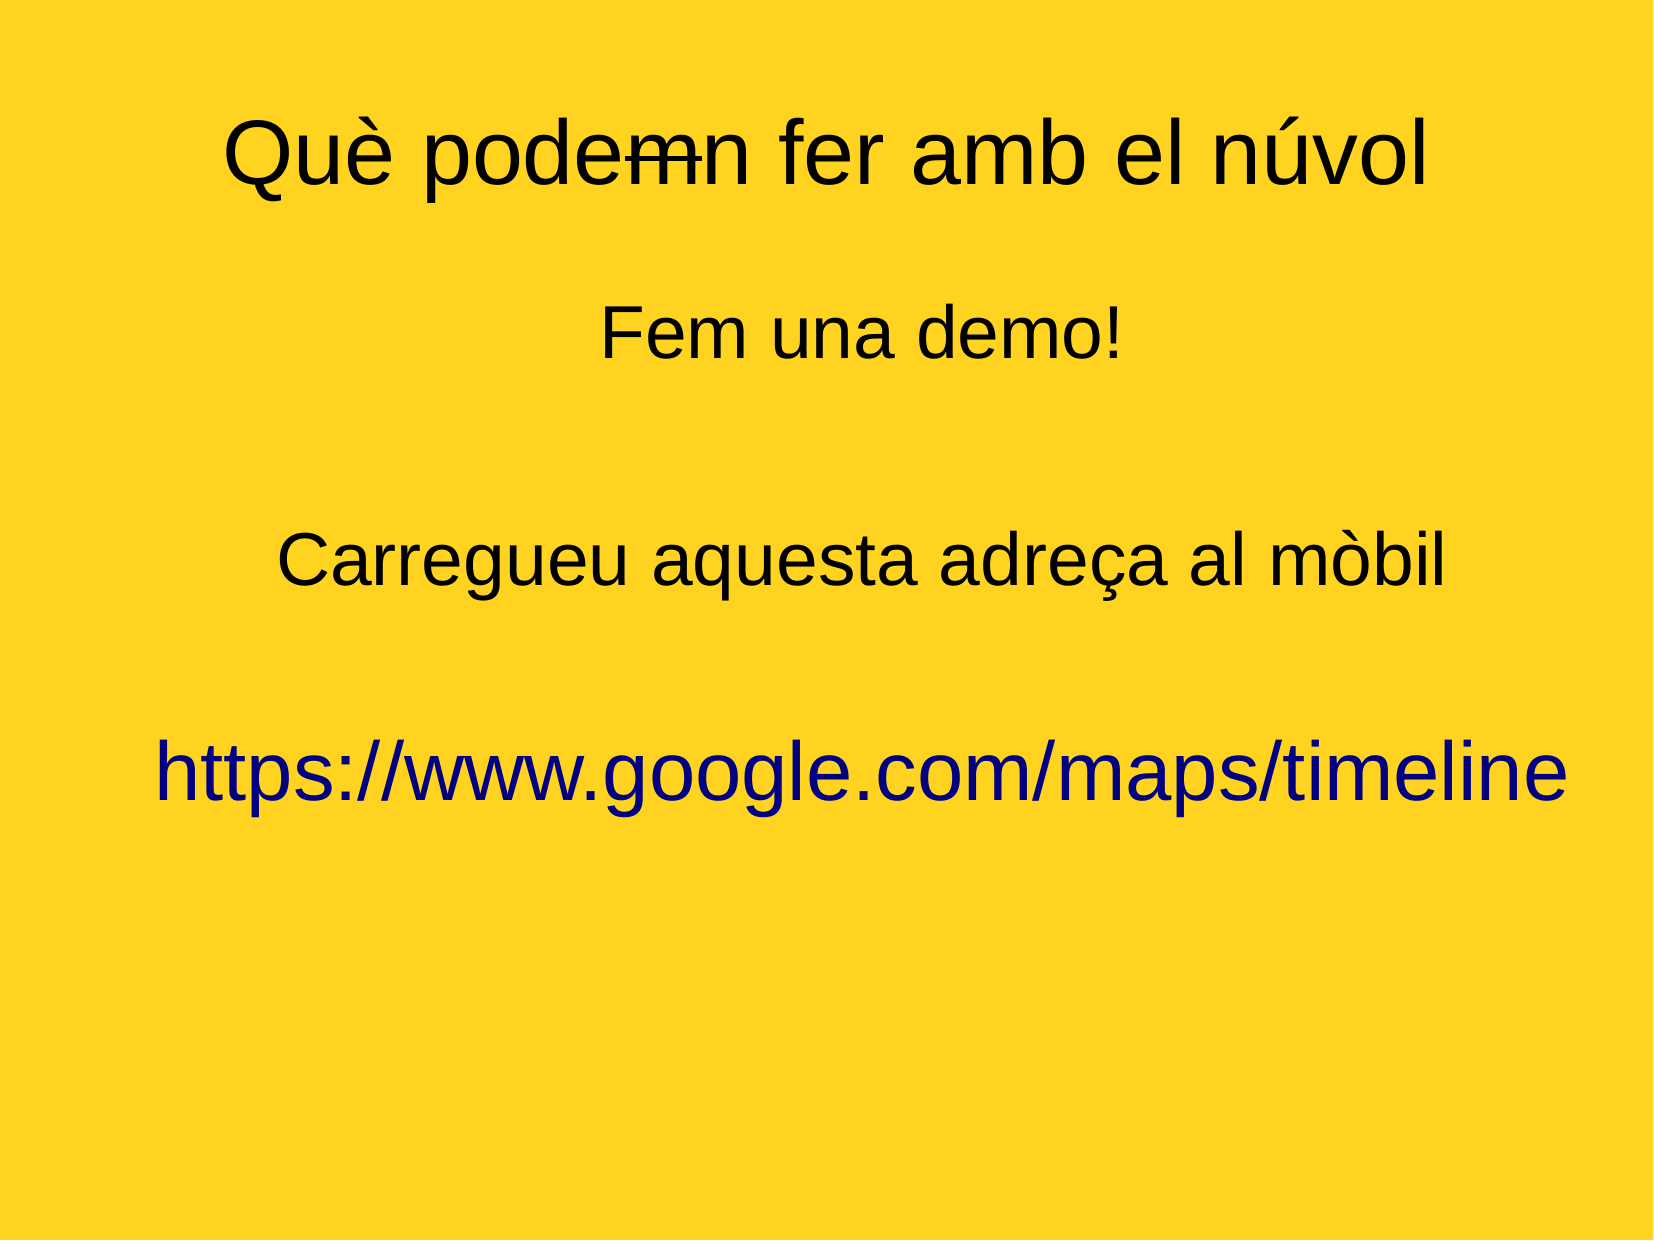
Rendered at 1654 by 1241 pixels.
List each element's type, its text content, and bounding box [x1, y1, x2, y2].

list Fem una demo! Carregueu aquesta adreça al mòbil https://www.google.com/maps/timeline [82, 290, 1571, 1010]
title Què podemn fer amb el núvol [82, 49, 1571, 257]
